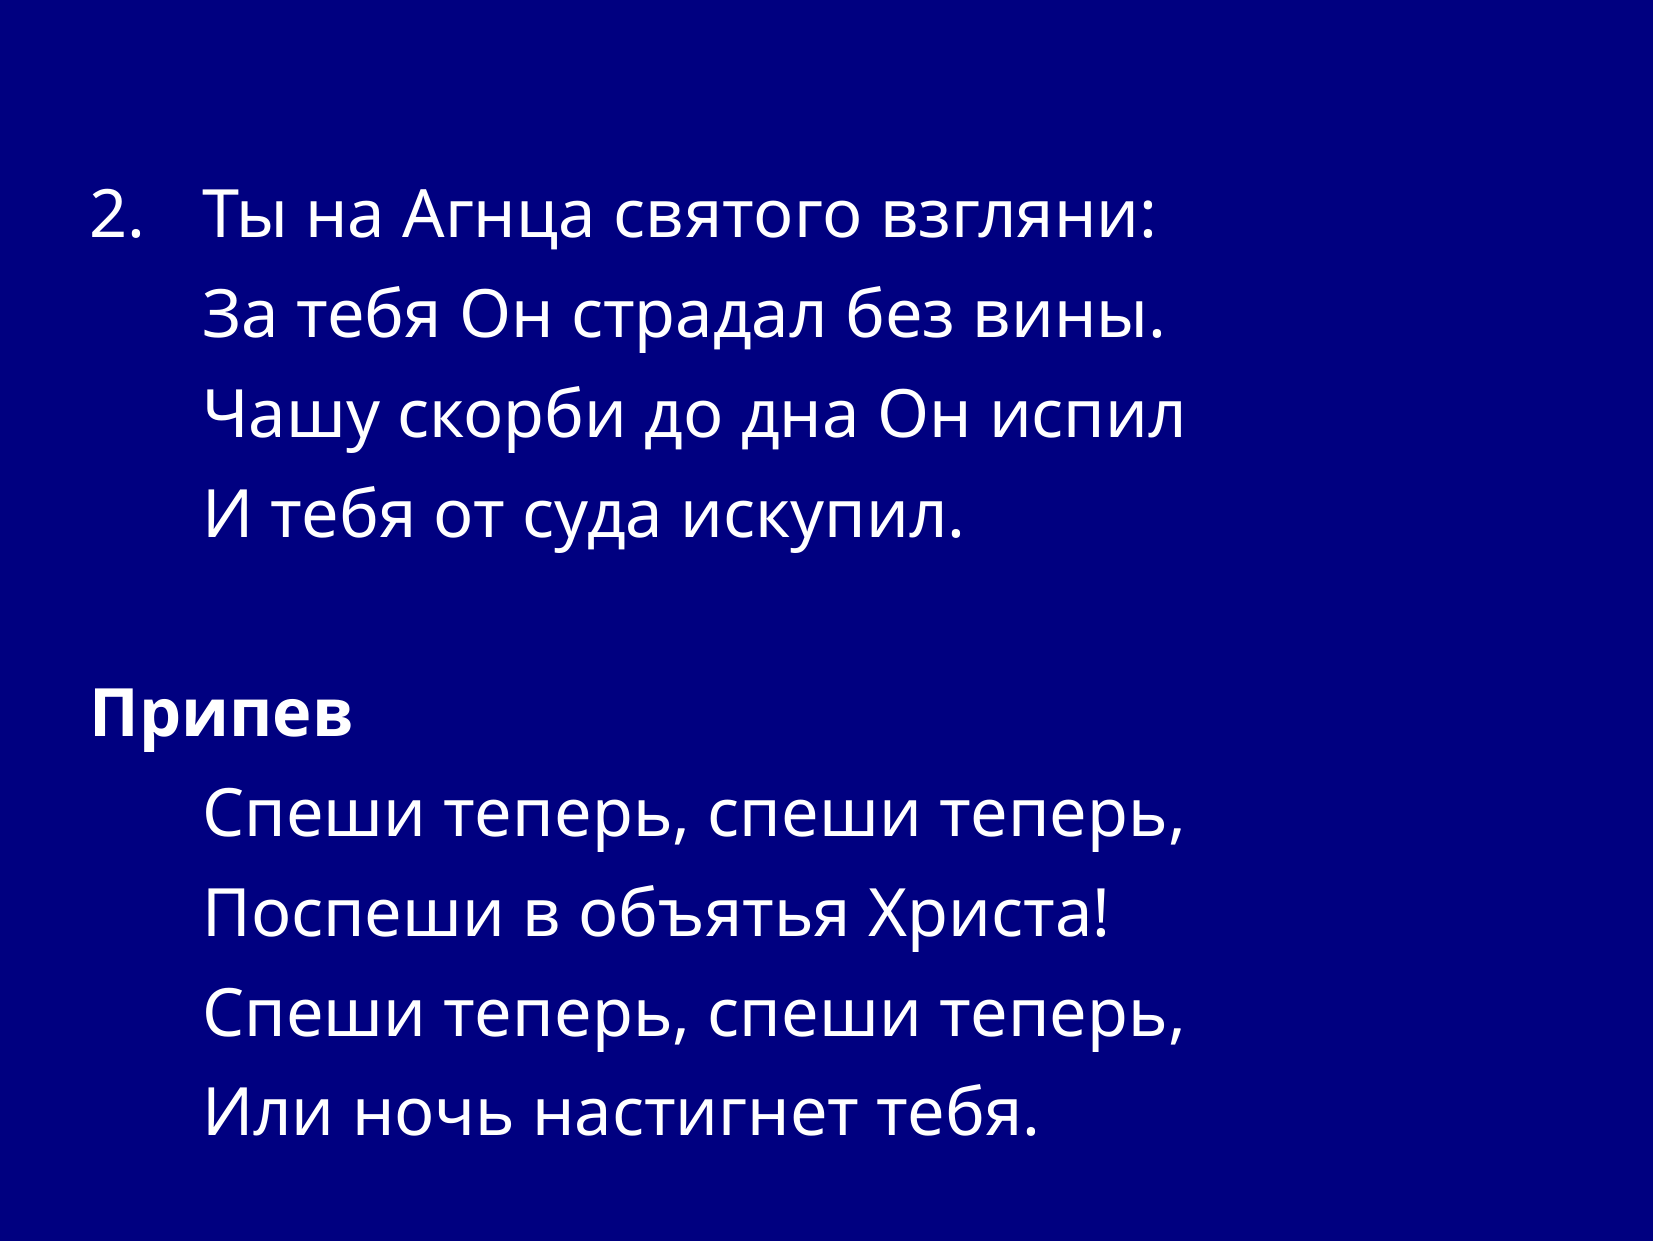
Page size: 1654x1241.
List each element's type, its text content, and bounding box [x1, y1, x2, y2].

text_box 2. Ты на Агнца святого взгляни: За тебя Он страдал без вины. Чашу скорби до дна Он испил И тебя от суда искупил. Припев Спеши теперь, спеши теперь, Поспеши в объятья Христа! Спеши теперь, спеши теперь, Или ночь настигнет тебя. [75, 150, 1576, 1163]
